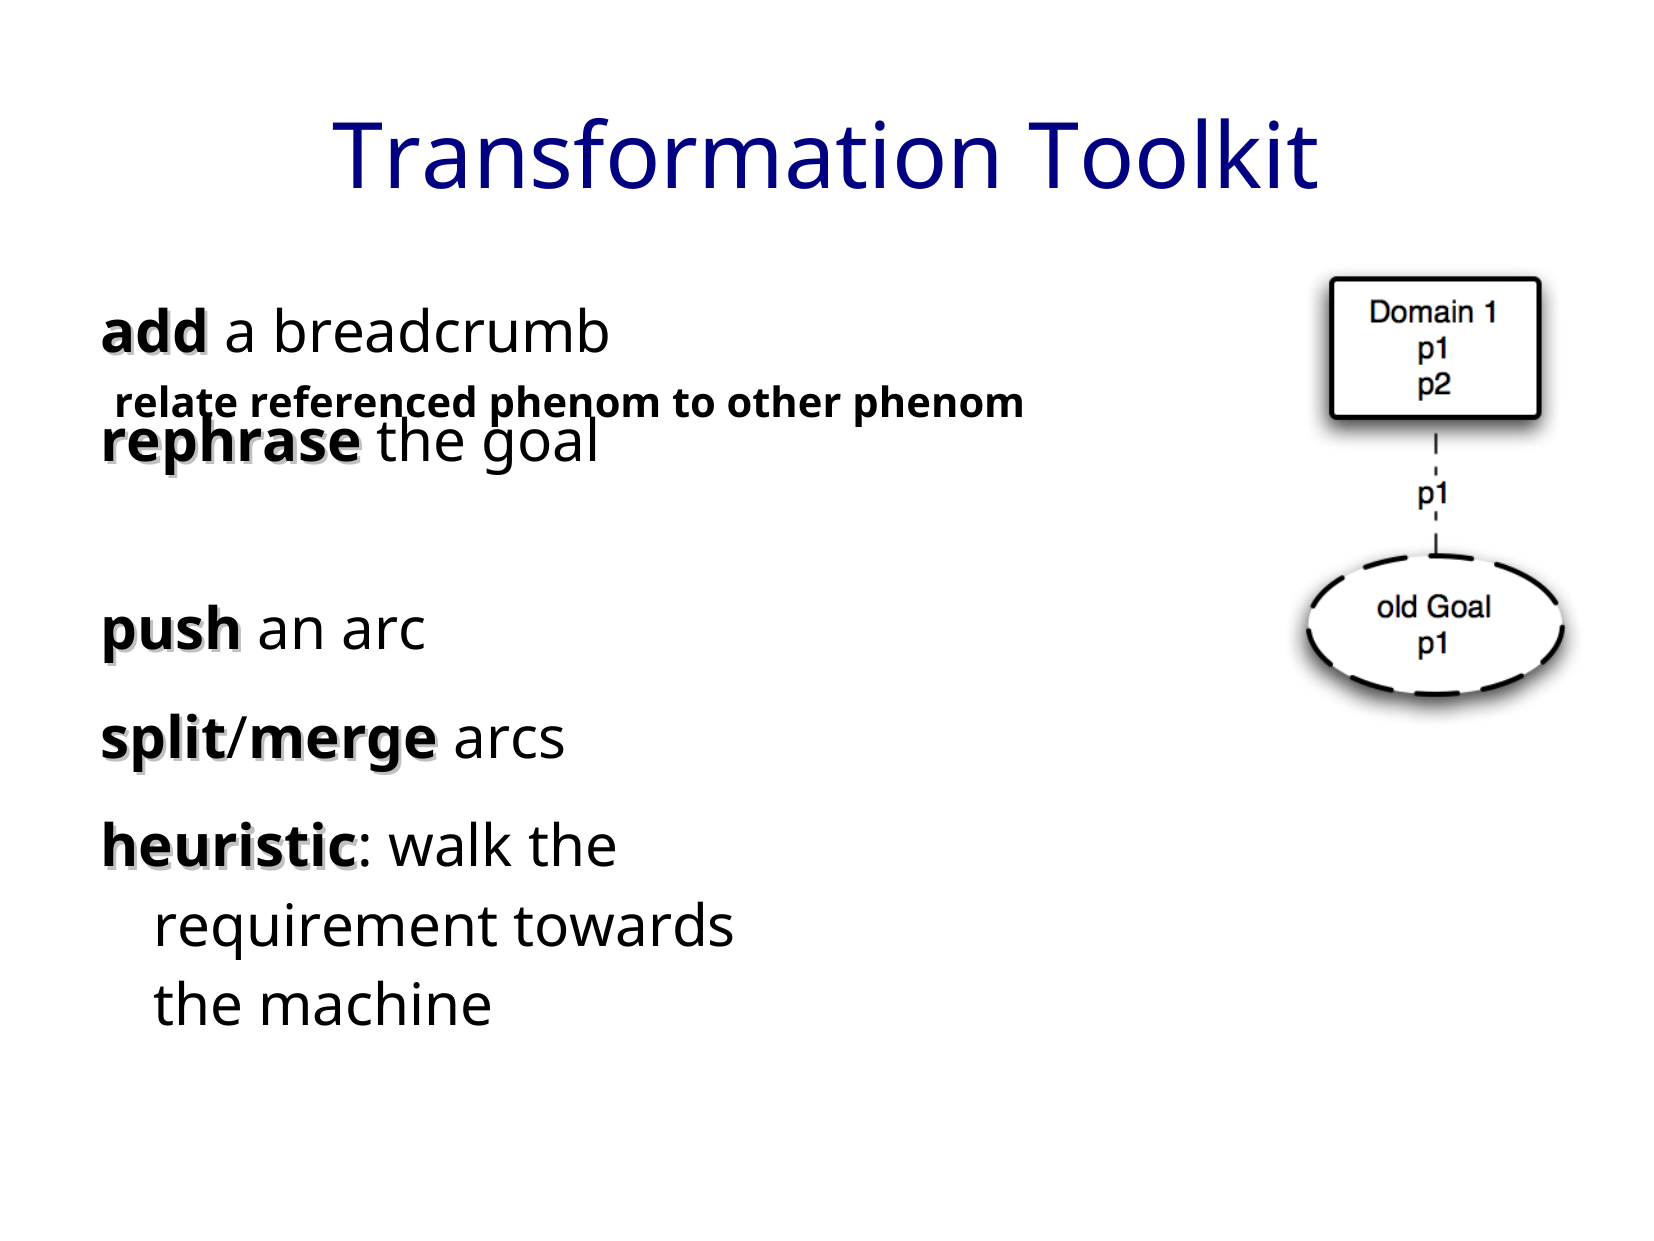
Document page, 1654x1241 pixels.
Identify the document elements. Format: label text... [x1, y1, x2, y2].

picture [1255, 238, 1616, 756]
list add a breadcrumb rephrase the goal push an arc split/merge arcs heuristic: walk the requirement towards the machine [82, 290, 809, 1156]
text_box relate referenced phenom to other phenom [112, 355, 1028, 447]
title Transformation Toolkit [82, 49, 1571, 257]
